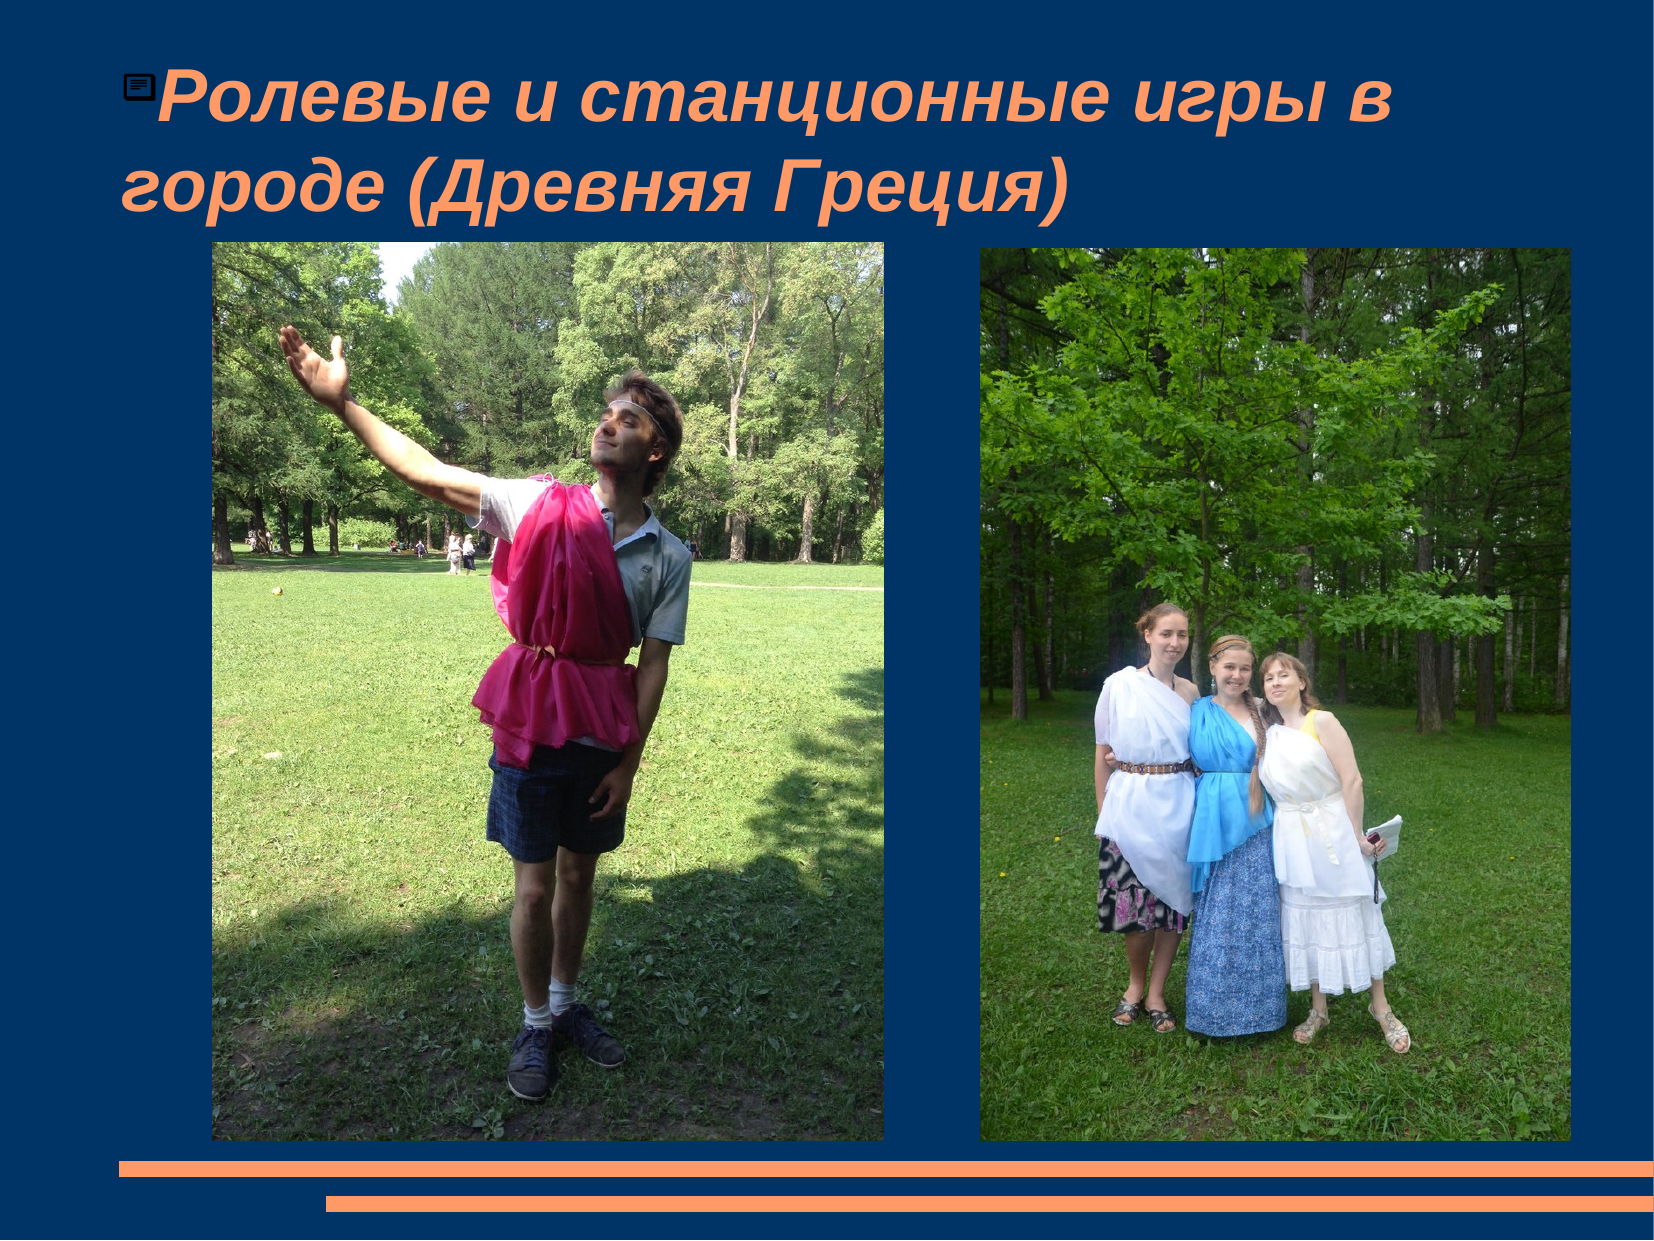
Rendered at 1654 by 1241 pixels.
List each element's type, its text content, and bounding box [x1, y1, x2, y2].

title Ролевые и станционные игры в городе (Древняя Греция) [121, 46, 1534, 254]
picture [980, 248, 1571, 1141]
picture [212, 242, 884, 1141]
